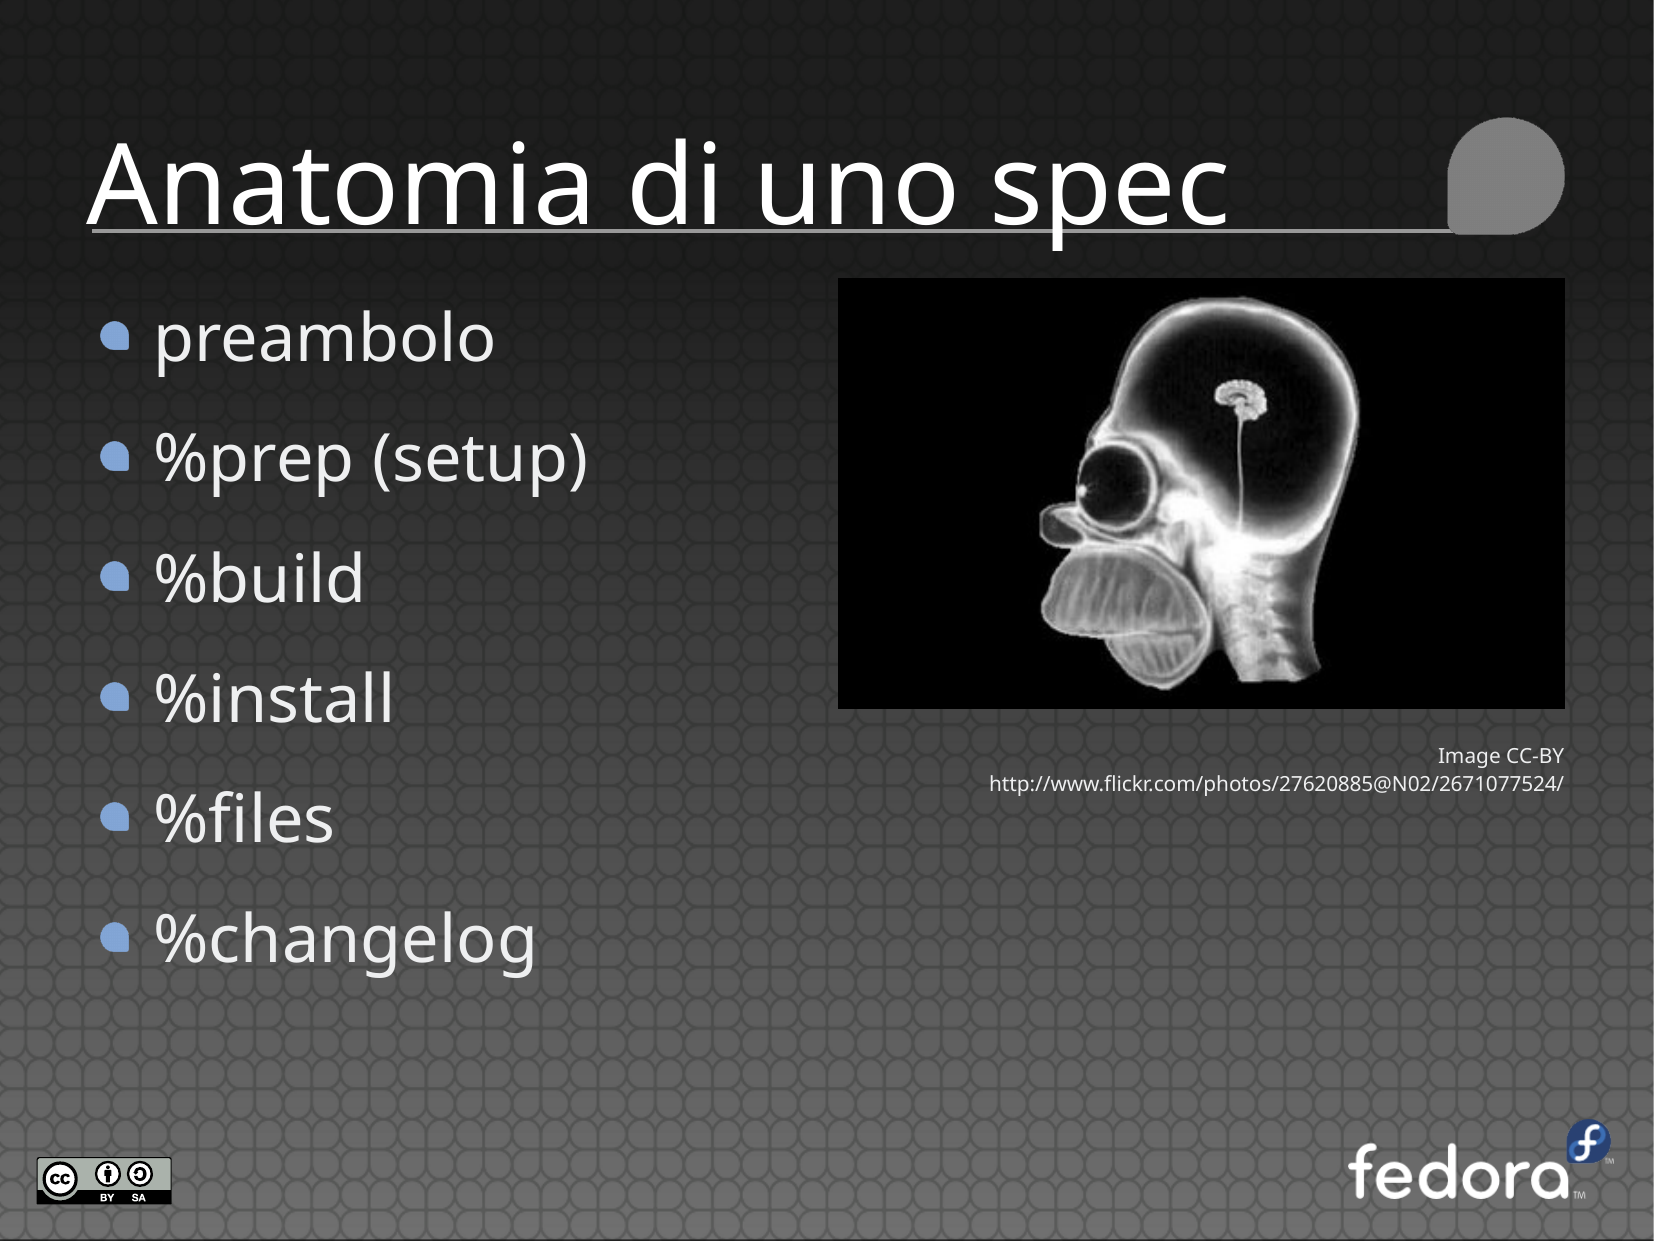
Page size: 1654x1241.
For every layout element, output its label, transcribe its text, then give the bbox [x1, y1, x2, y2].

list preambolo %prep (setup) %build %install %files %changelog [82, 290, 809, 905]
picture [0, 0, 1654, 1241]
title Anatomia di uno spec [86, 110, 1576, 251]
text_box Image CC-BY http://www.flickr.com/photos/27620885@N02/2671077524/ [974, 733, 1566, 798]
